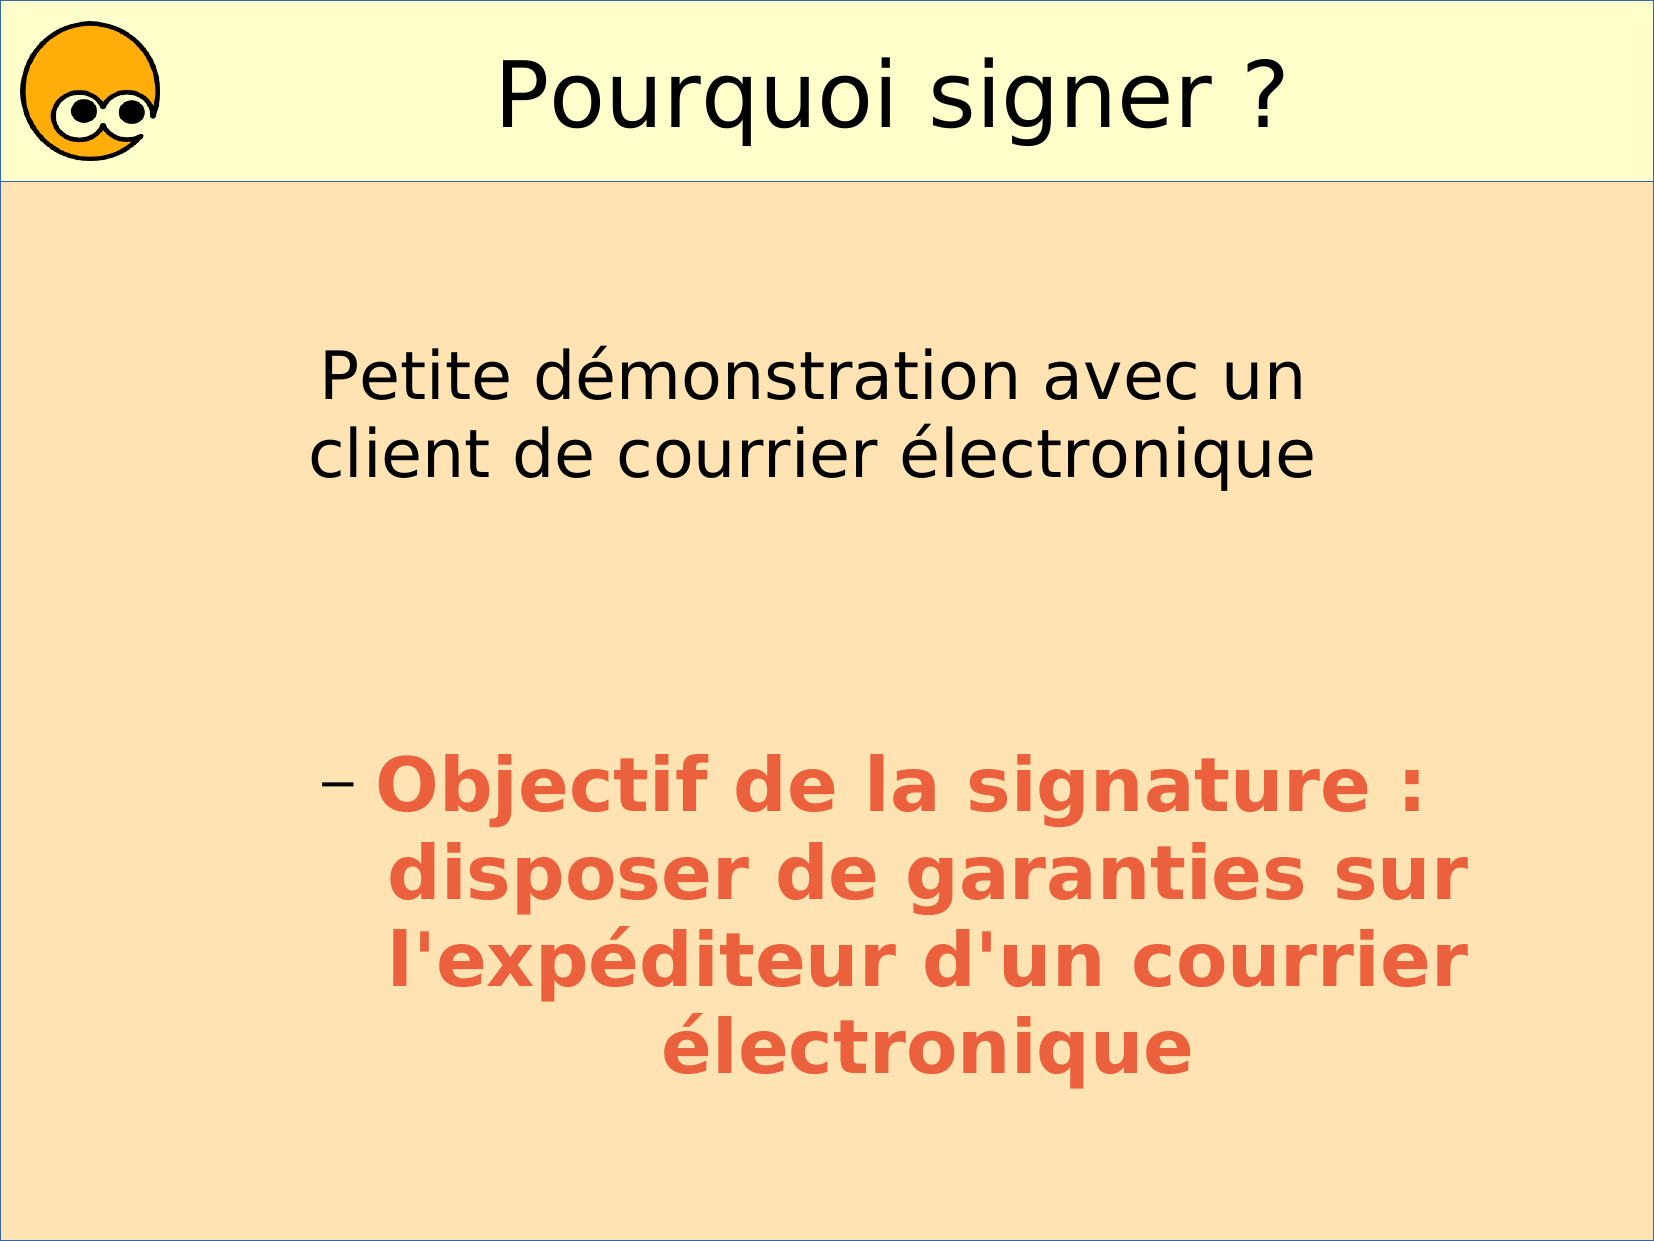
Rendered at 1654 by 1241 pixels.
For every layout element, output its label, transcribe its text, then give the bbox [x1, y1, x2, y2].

text_box Petite démonstration avec un client de courrier électronique [252, 330, 1375, 501]
title Pourquoi signer ? [180, 29, 1606, 163]
picture [20, 21, 160, 161]
text_box Objectif de la signature : disposer de garanties sur l'expéditeur d'un courrier électronique [92, 742, 1552, 1005]
